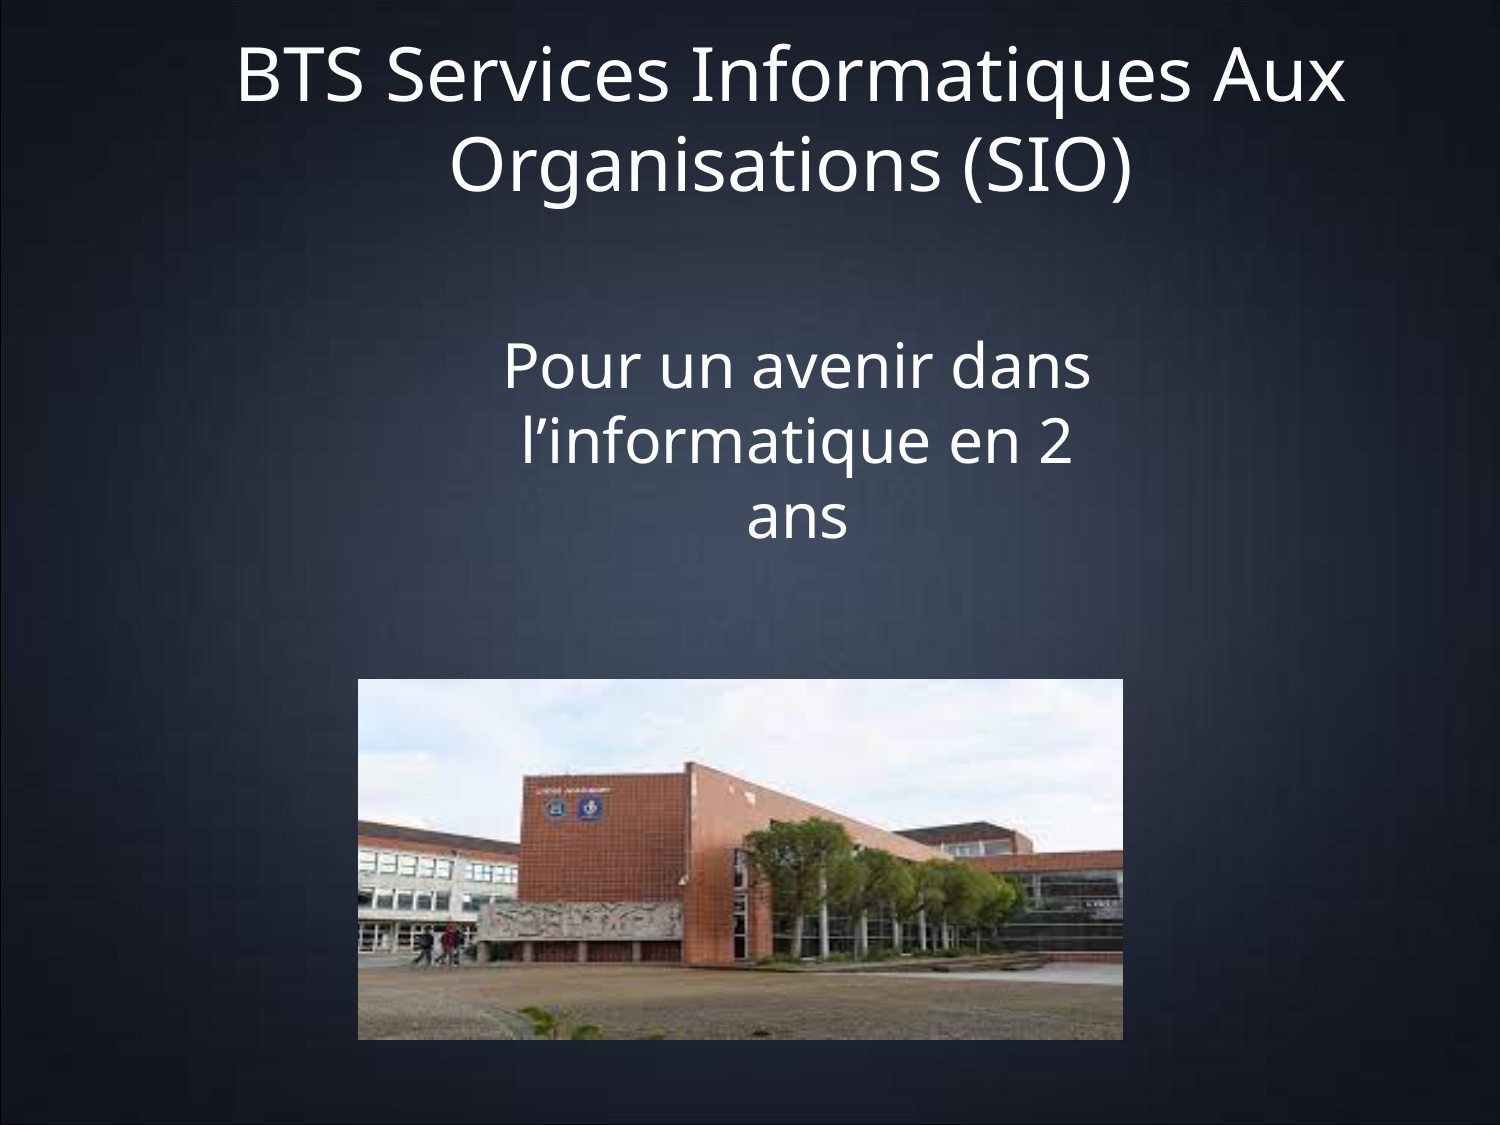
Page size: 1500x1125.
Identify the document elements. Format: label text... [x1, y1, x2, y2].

text_box Pour un avenir dans l’informatique en 2 ans [482, 236, 1114, 492]
picture [0, 0, 1500, 1125]
text_box BTS Services Informatiques Aux Organisations (SIO) [205, 11, 1377, 127]
